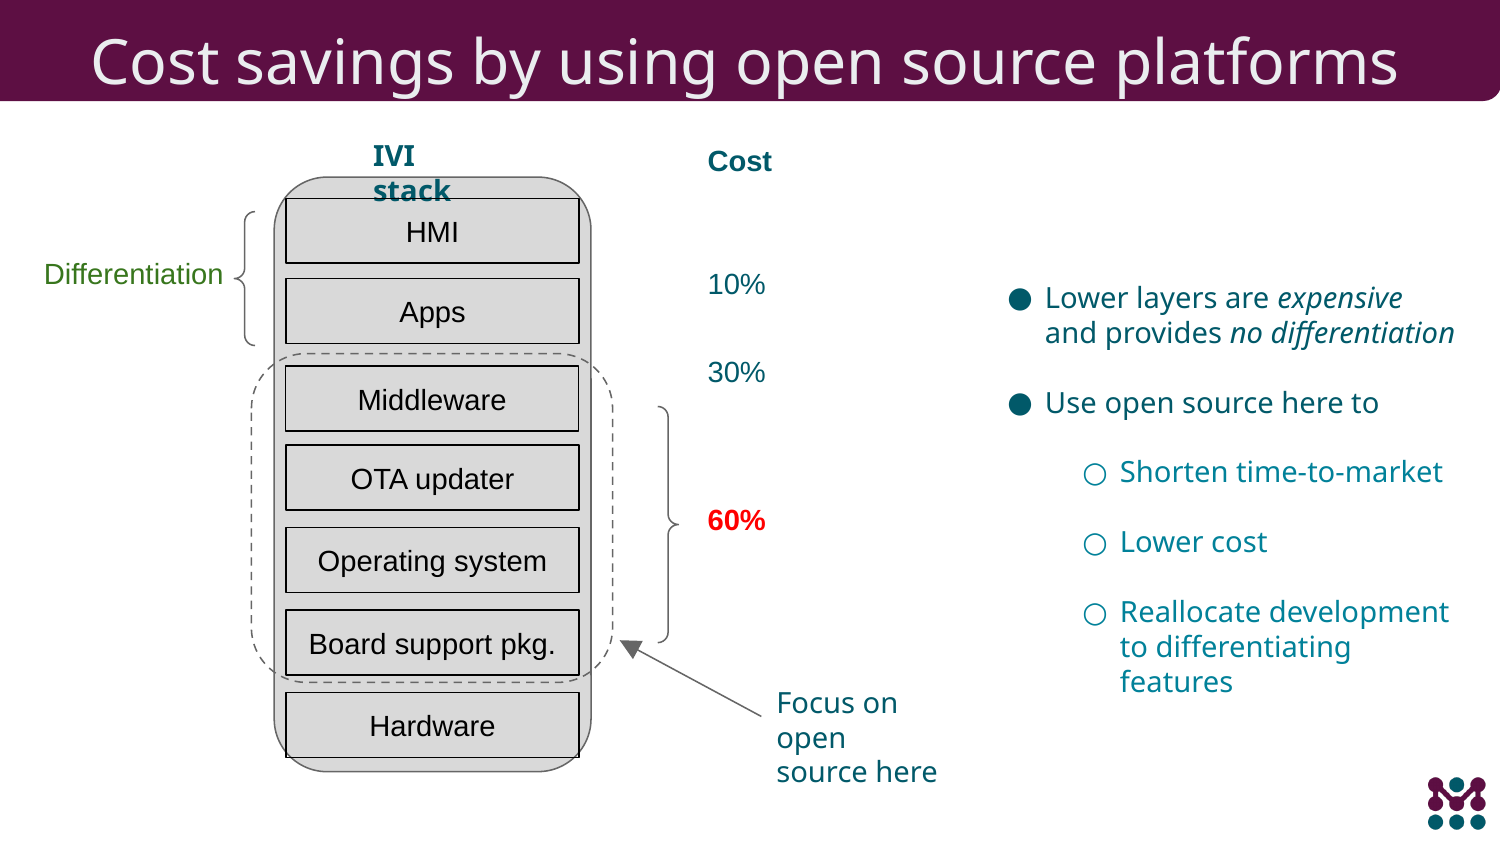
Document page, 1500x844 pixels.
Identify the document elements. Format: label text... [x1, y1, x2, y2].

text_box HMI [286, 198, 580, 264]
picture [1413, 762, 1500, 844]
text_box IVI stack [358, 122, 507, 178]
text_box Board support pkg. [286, 610, 580, 675]
text_box Cost [692, 127, 799, 204]
text_box 60% [692, 486, 799, 563]
text_box [291, 758, 574, 772]
text_box Middleware [285, 366, 579, 431]
text_box Hardware [286, 692, 580, 758]
text_box Apps [286, 278, 580, 344]
text_box Focus on open source here [761, 668, 955, 764]
text_box Differentiation [28, 240, 252, 317]
text_box 10% [692, 249, 799, 327]
text_box 30% [692, 338, 799, 415]
text_box [274, 177, 592, 753]
text_box Lower layers are expensive and provides no differentiation Use open source here to Shorten time-to-market Lower cost Reallocate development to differentiating features [955, 264, 1472, 687]
title Cost savings by using open source platforms [75, 0, 1425, 112]
text_box Operating system [286, 527, 580, 593]
text_box OTA updater [286, 445, 580, 510]
